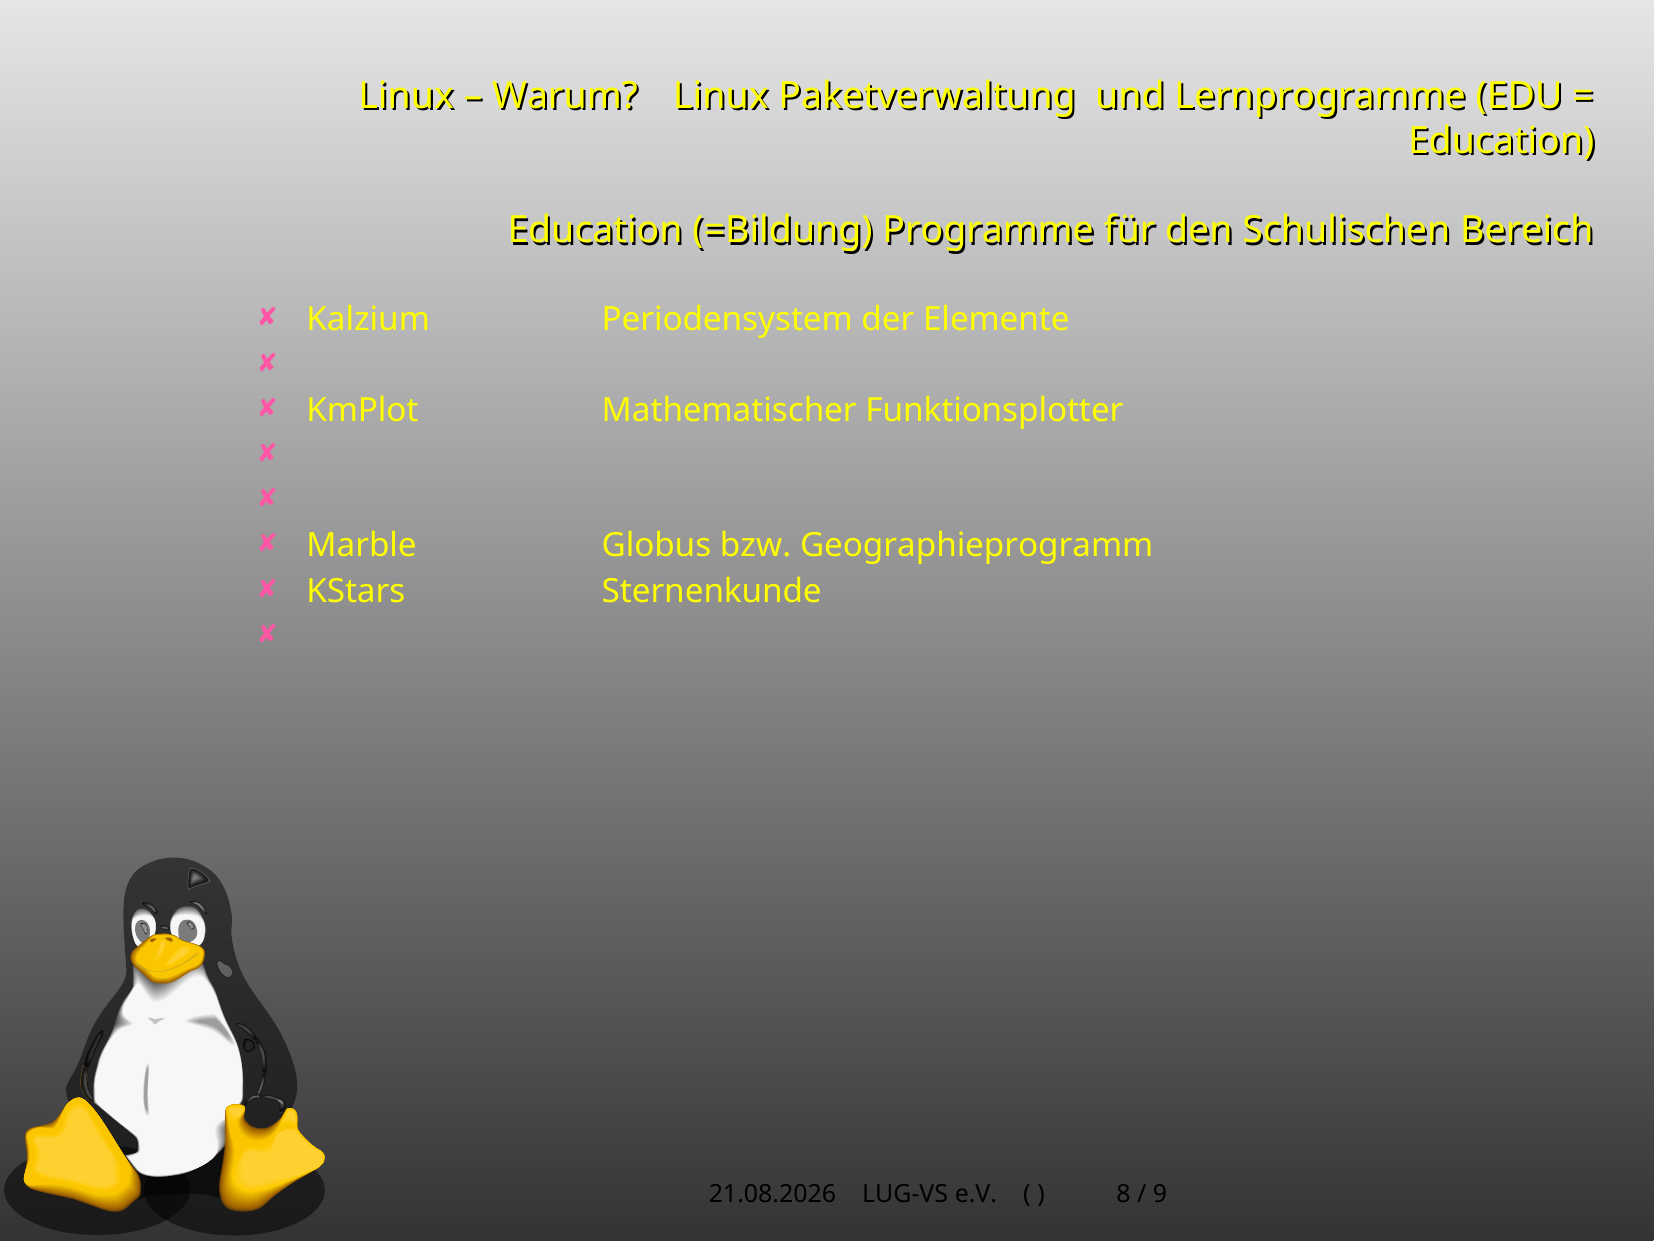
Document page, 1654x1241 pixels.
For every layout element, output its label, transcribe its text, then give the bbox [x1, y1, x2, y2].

list Kalzium Periodensystem der Elemente KmPlot Mathematischer Funktionsplotter Marble Globus bzw. Geographieprogramm KStars Sternenkunde [259, 295, 1595, 1114]
title Linux – Warum? Linux Paketverwaltung und Lernprogramme (EDU = Education) Education (=Bildung) Programme für den Schulischen Bereich [167, 58, 1595, 266]
